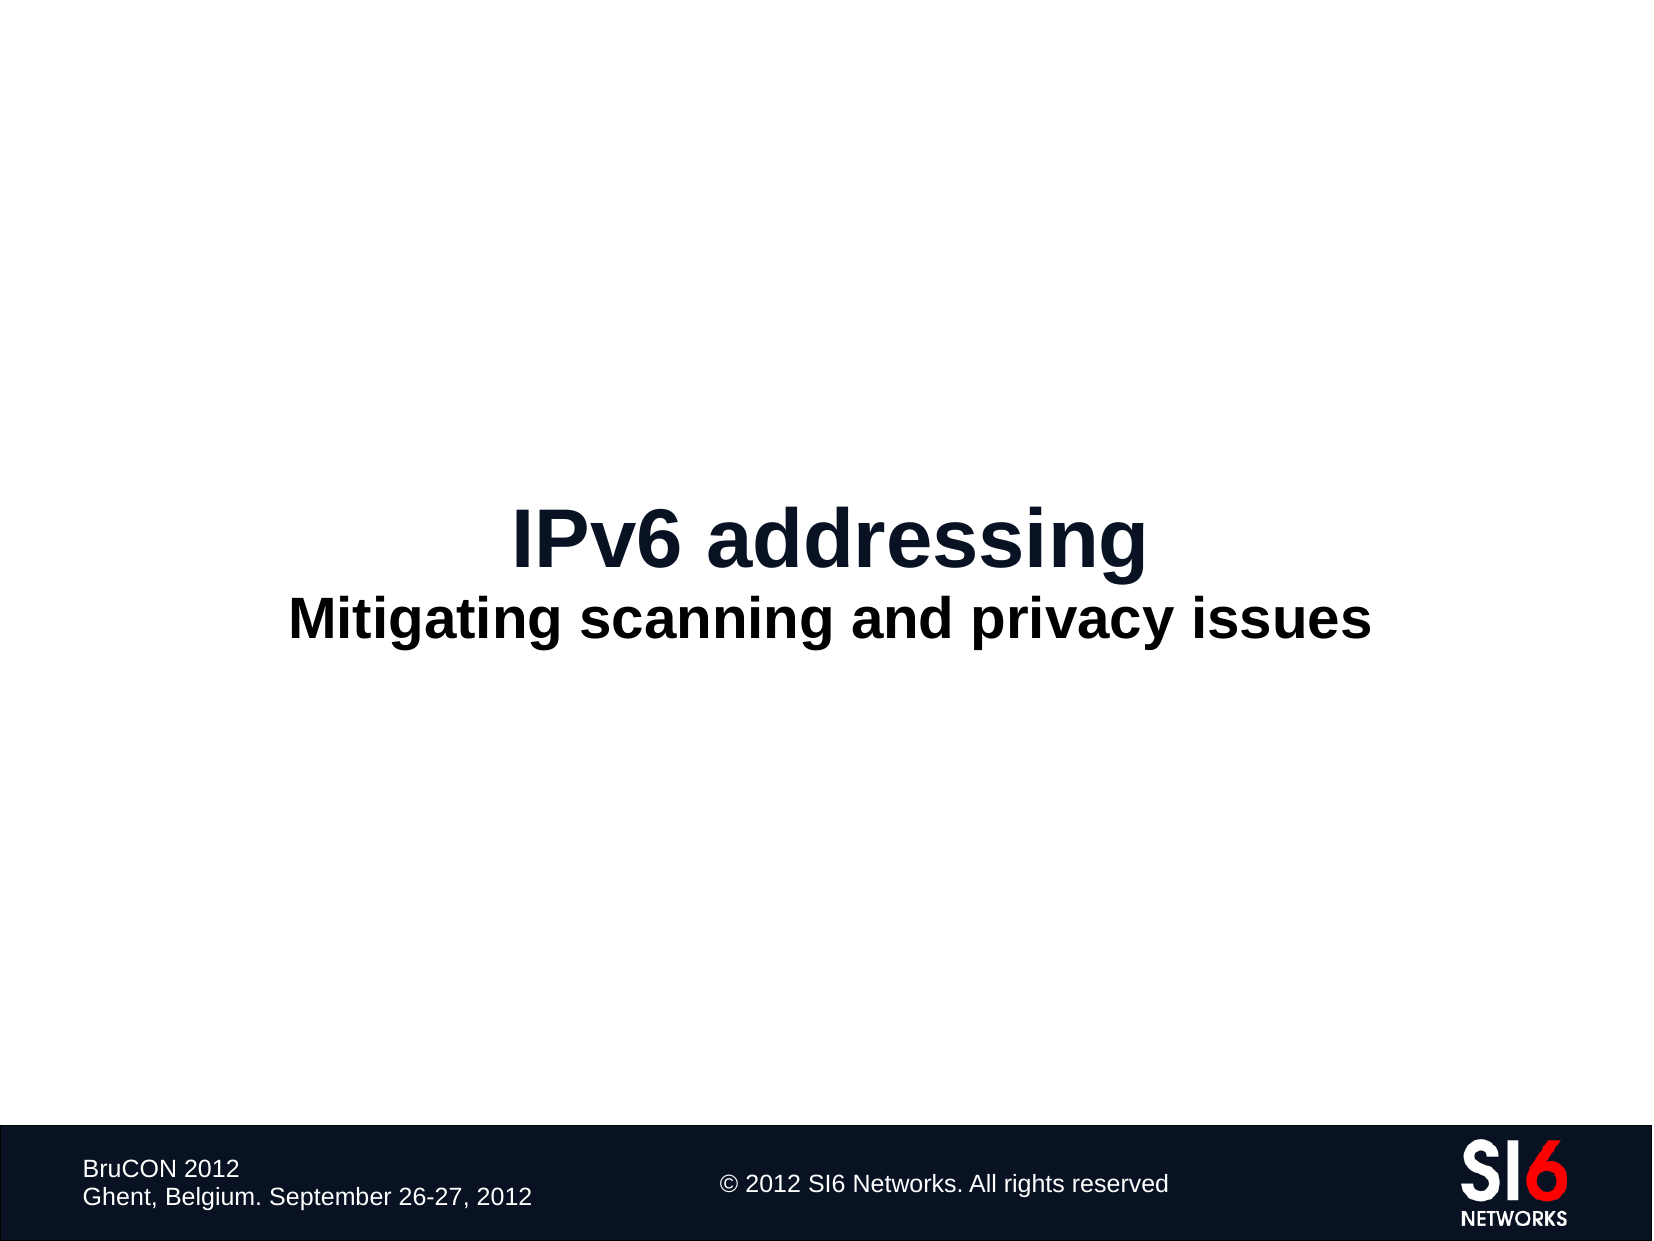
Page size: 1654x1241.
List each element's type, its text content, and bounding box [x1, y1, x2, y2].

title IPv6 addressing Mitigating scanning and privacy issues [86, 467, 1576, 676]
picture [1461, 1139, 1567, 1226]
